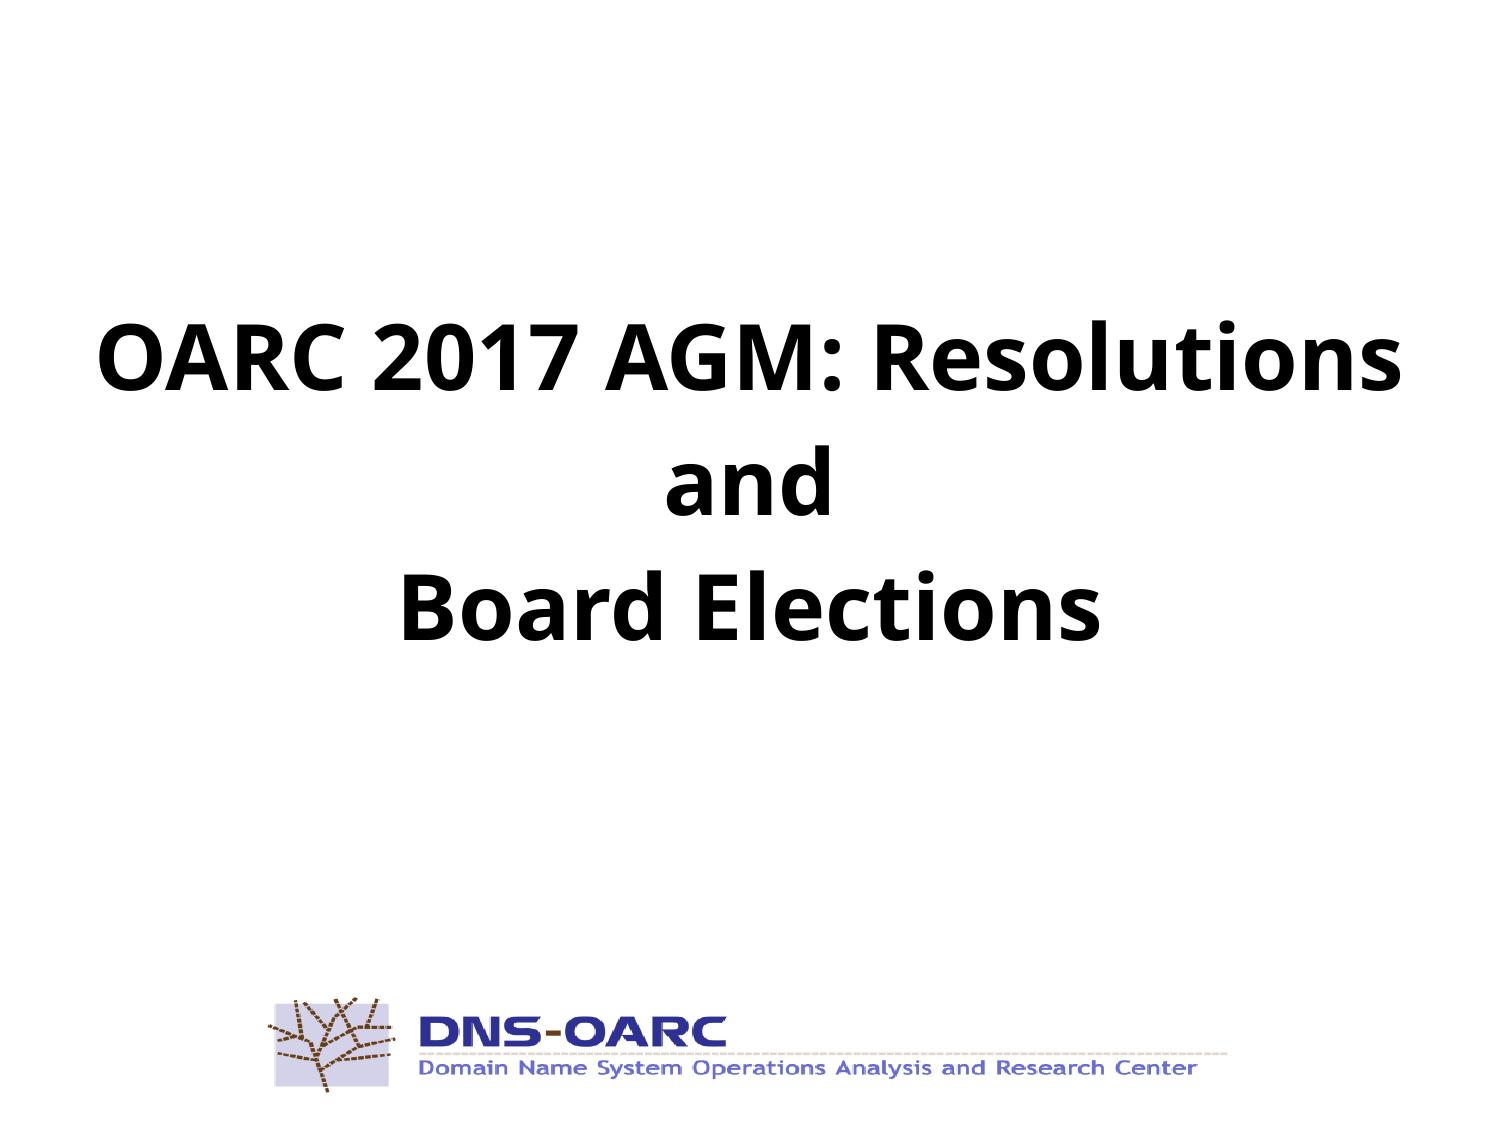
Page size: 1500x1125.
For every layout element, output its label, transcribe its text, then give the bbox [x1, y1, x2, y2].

subtitle OARC 2017 AGM: Resolutions and Board Elections [75, 44, 1425, 916]
picture [214, 991, 1259, 1099]
